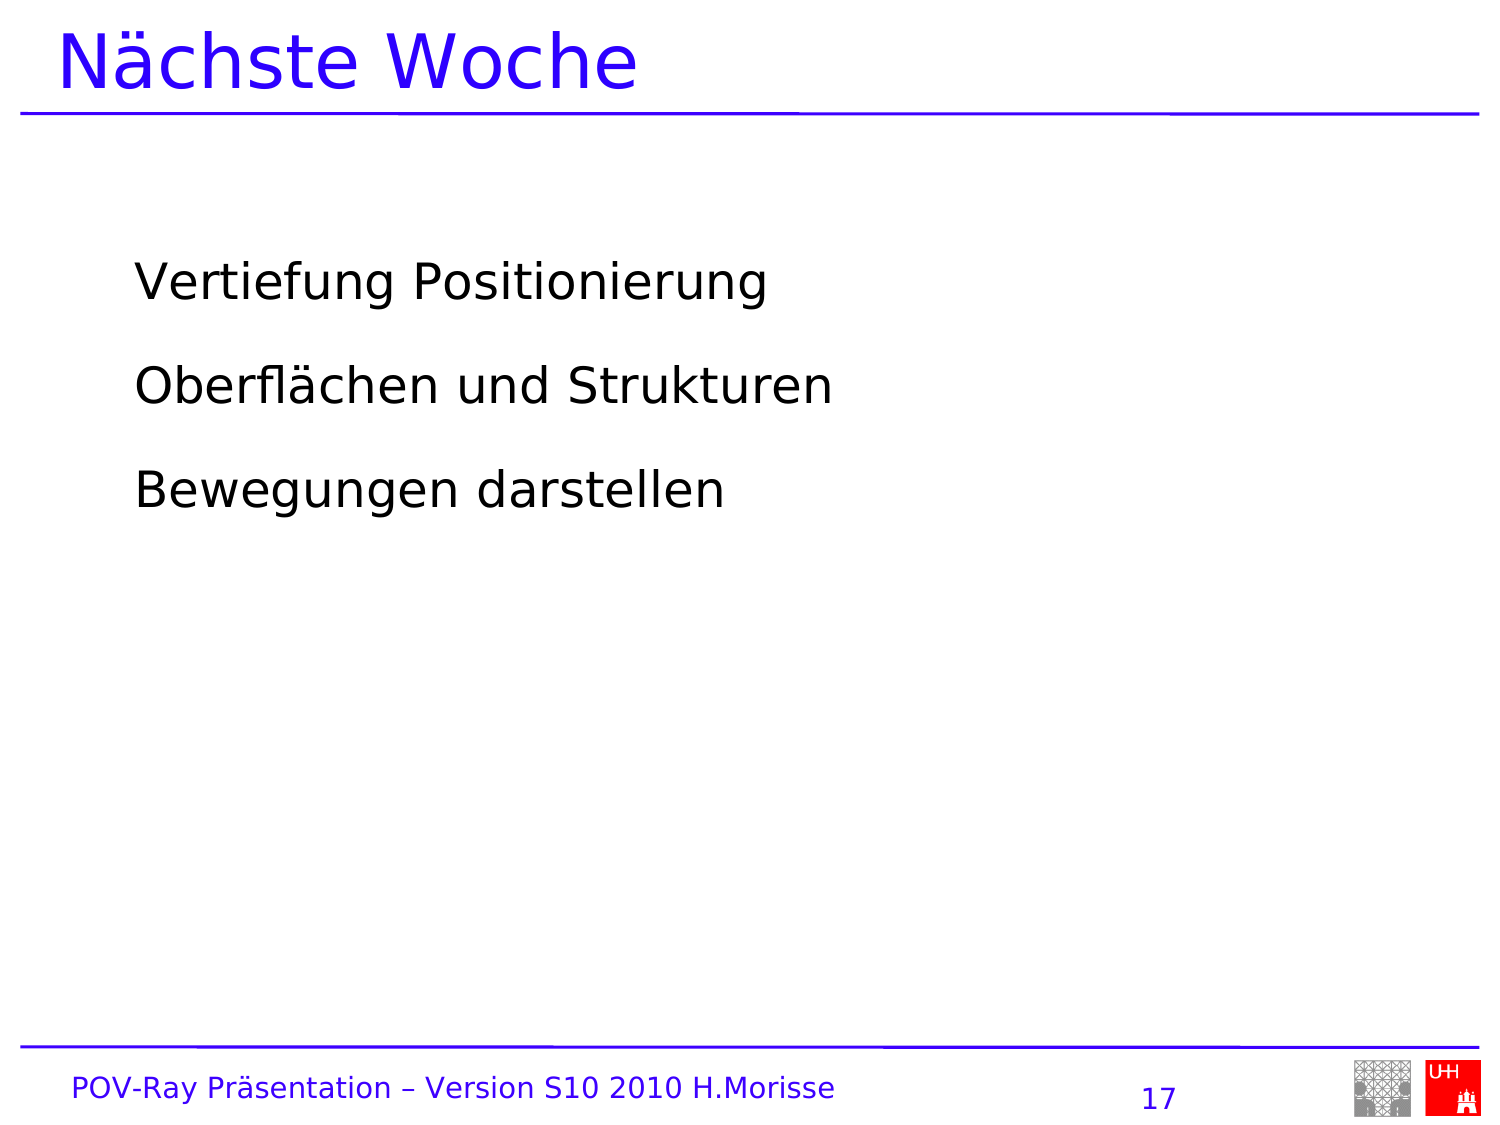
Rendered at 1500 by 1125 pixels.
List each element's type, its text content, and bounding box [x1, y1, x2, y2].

picture [1422, 1058, 1483, 1119]
title Nächste Woche [29, 11, 1152, 114]
picture [1352, 1058, 1414, 1119]
list Vertiefung Positionierung Oberflächen und Strukturen Bewegungen darstellen [52, 148, 1471, 1031]
